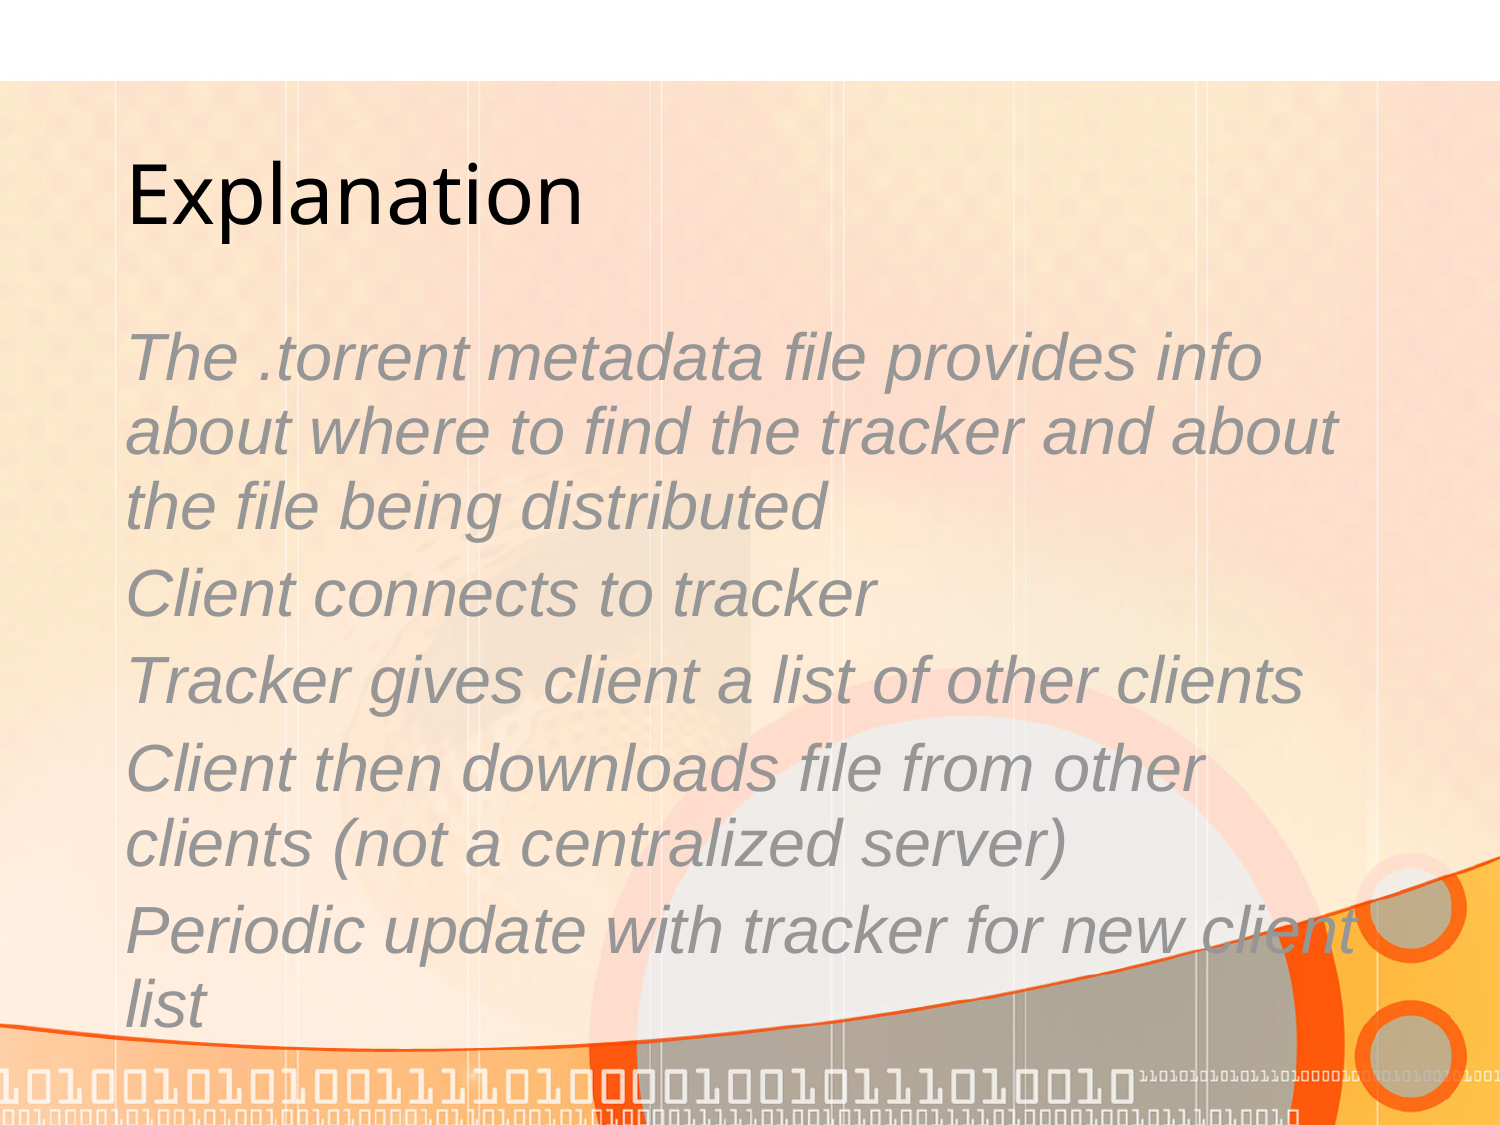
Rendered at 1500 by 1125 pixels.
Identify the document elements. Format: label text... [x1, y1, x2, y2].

title Explanation [125, 84, 1388, 300]
picture [0, 0, 1500, 1125]
subtitle The .torrent metadata file provides info about where to find the tracker and about the file being distributed Client connects to tracker Tracker gives client a list of other clients Client then downloads file from other clients (not a centralized server) Periodic update with tracker for new client list [125, 319, 1388, 1043]
